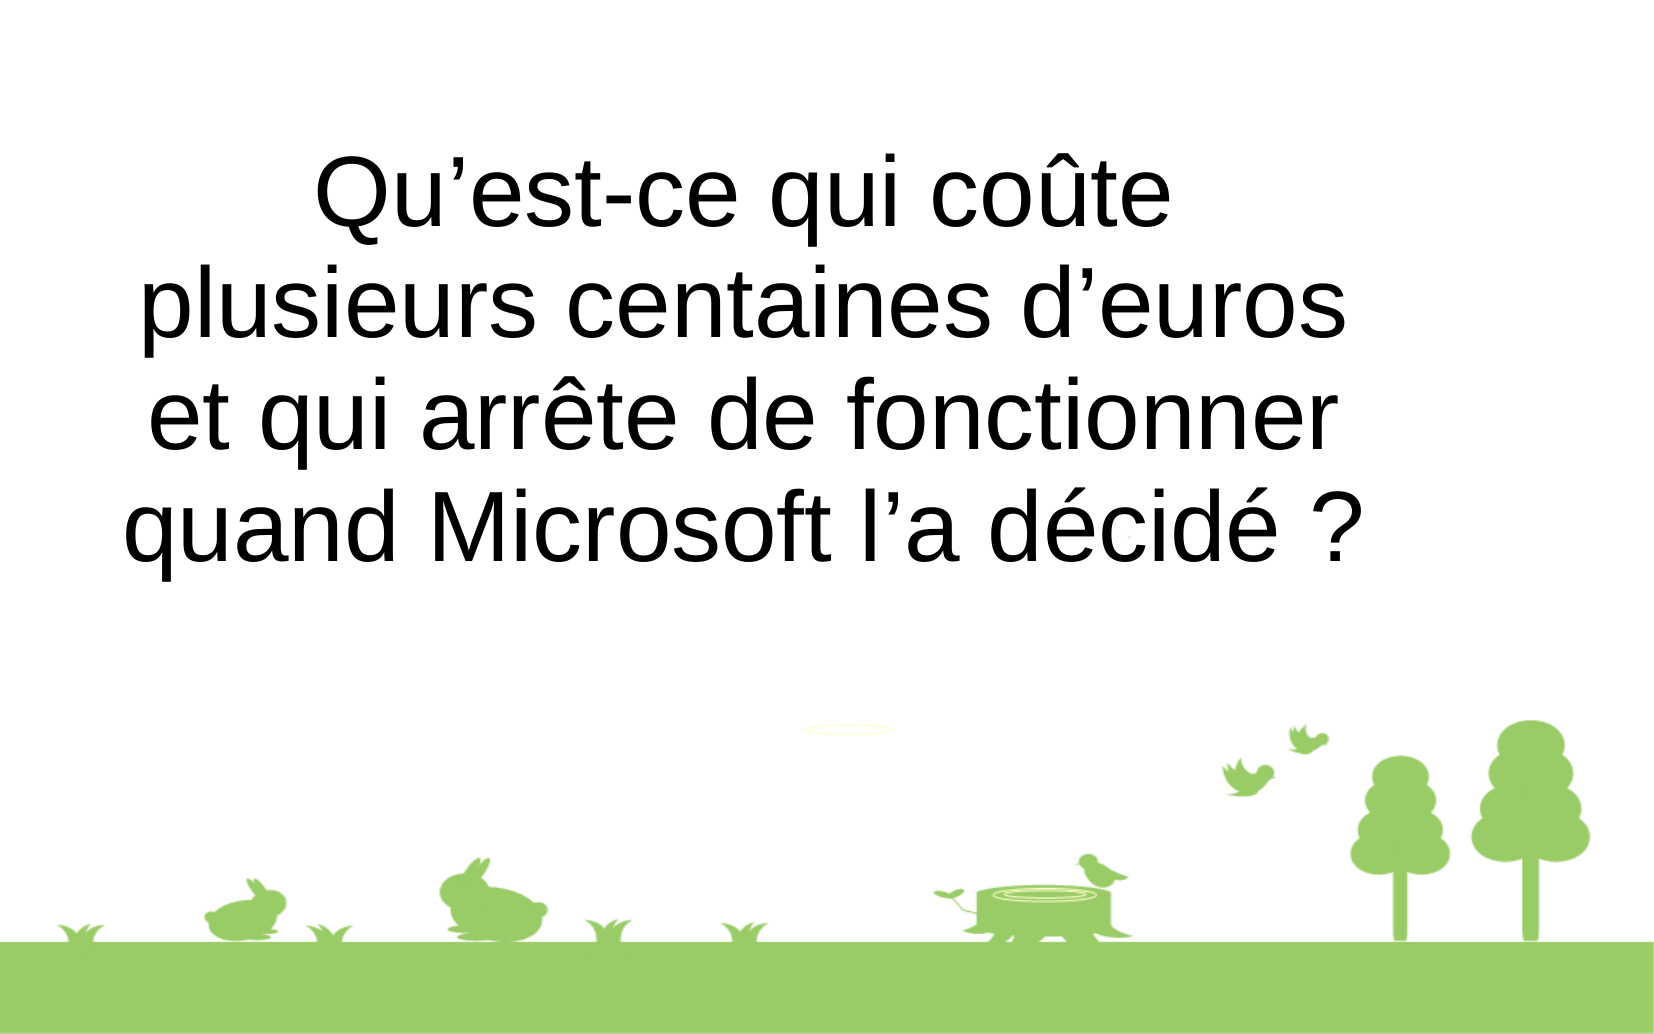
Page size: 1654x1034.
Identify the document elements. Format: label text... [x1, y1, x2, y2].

subtitle Qu’est-ce qui coûte plusieurs centaines d’euros et qui arrête de fonctionner quand Microsoft l’a décidé ? [106, 39, 1382, 680]
picture [0, 0, 1654, 1034]
